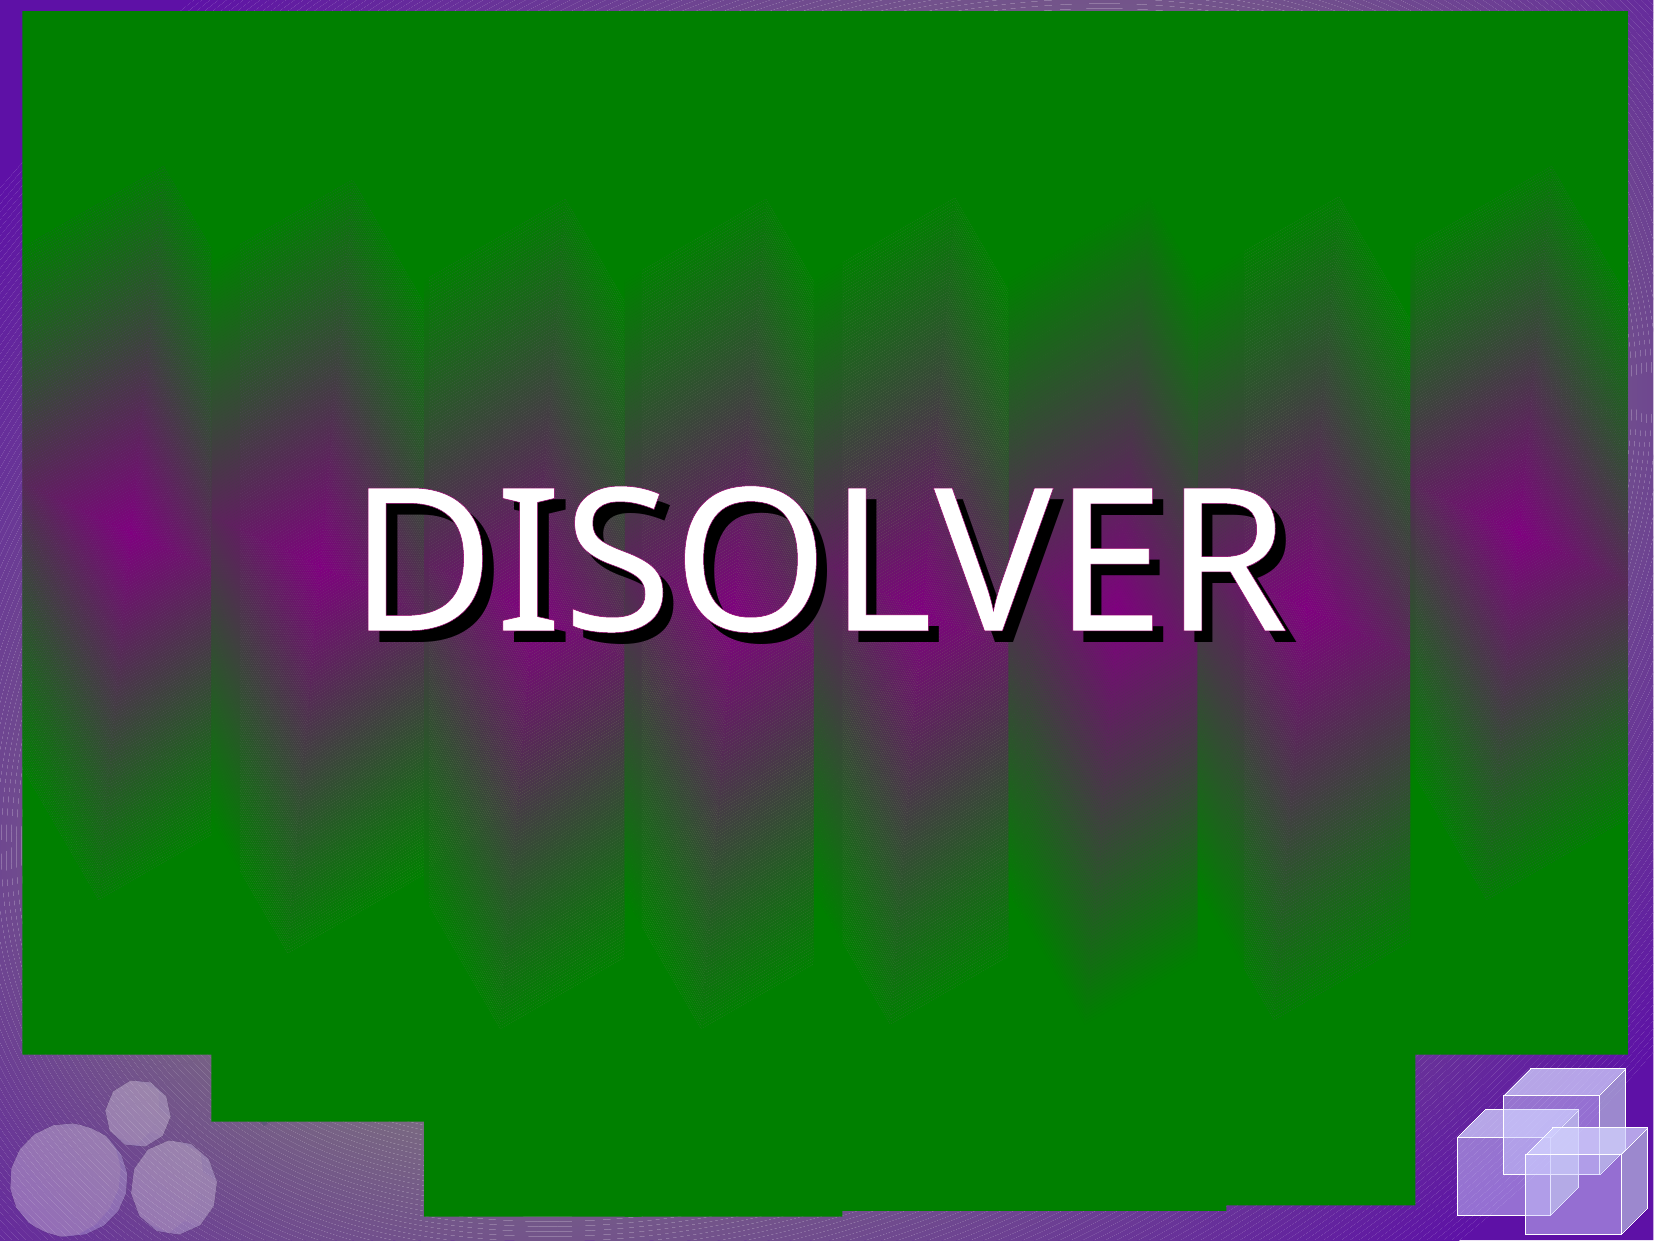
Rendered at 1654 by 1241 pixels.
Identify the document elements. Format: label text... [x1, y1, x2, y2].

text_box DISOLVER [168, 409, 1469, 707]
text_box [22, 11, 1628, 1217]
